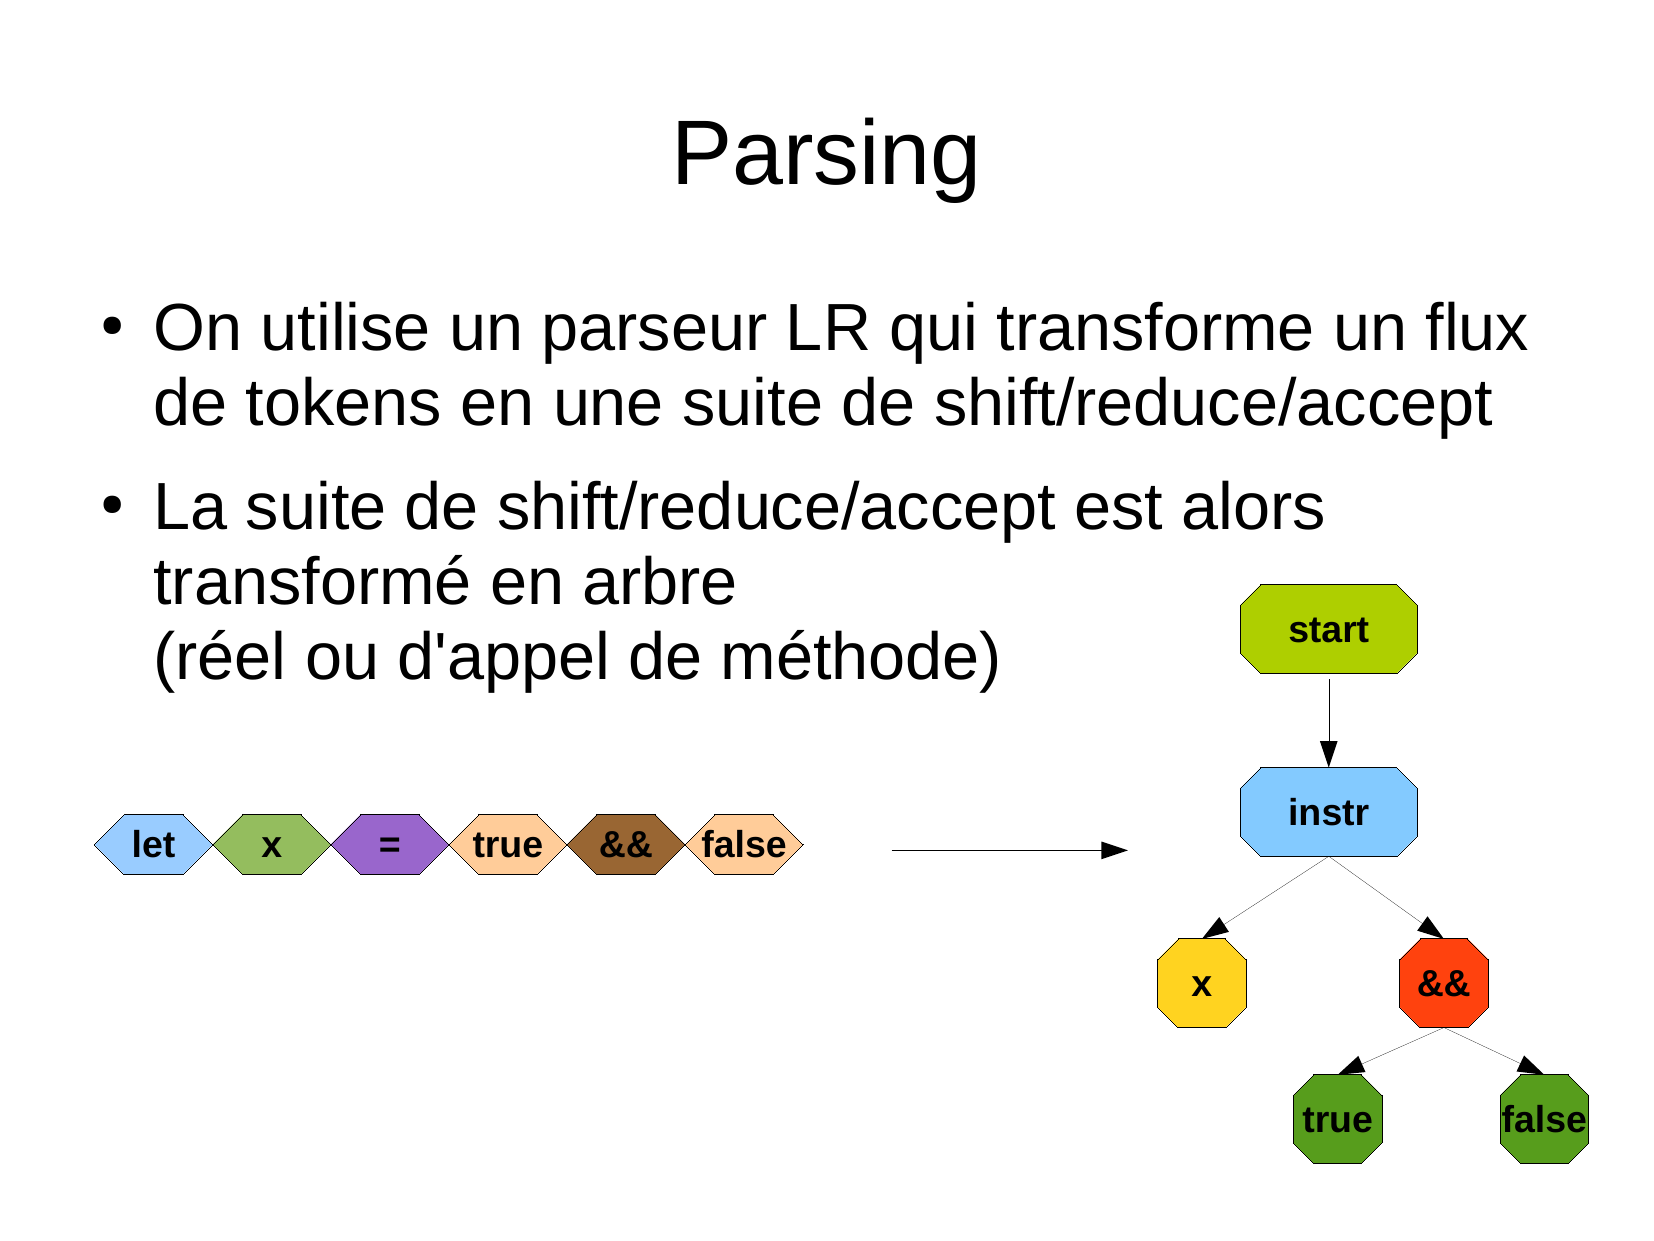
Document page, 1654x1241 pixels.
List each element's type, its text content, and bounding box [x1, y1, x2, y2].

text_box false [685, 814, 804, 875]
text_box instr [1240, 767, 1418, 857]
text_box start [1240, 584, 1418, 674]
title Parsing [82, 56, 1571, 250]
text_box true [1293, 1074, 1383, 1164]
text_box x [1157, 938, 1247, 1028]
text_box x [212, 814, 331, 875]
text_box let [94, 814, 213, 875]
text_box && [1399, 938, 1489, 1028]
list On utilise un parseur LR qui transforme un flux de tokens en une suite de shift/reduce/accept La suite de shift/reduce/accept est alors transformé en arbre (réel ou d'appel de méthode) [82, 290, 1571, 694]
text_box false [1500, 1074, 1589, 1164]
text_box = [330, 814, 449, 875]
text_box && [566, 814, 685, 875]
text_box true [448, 814, 567, 875]
